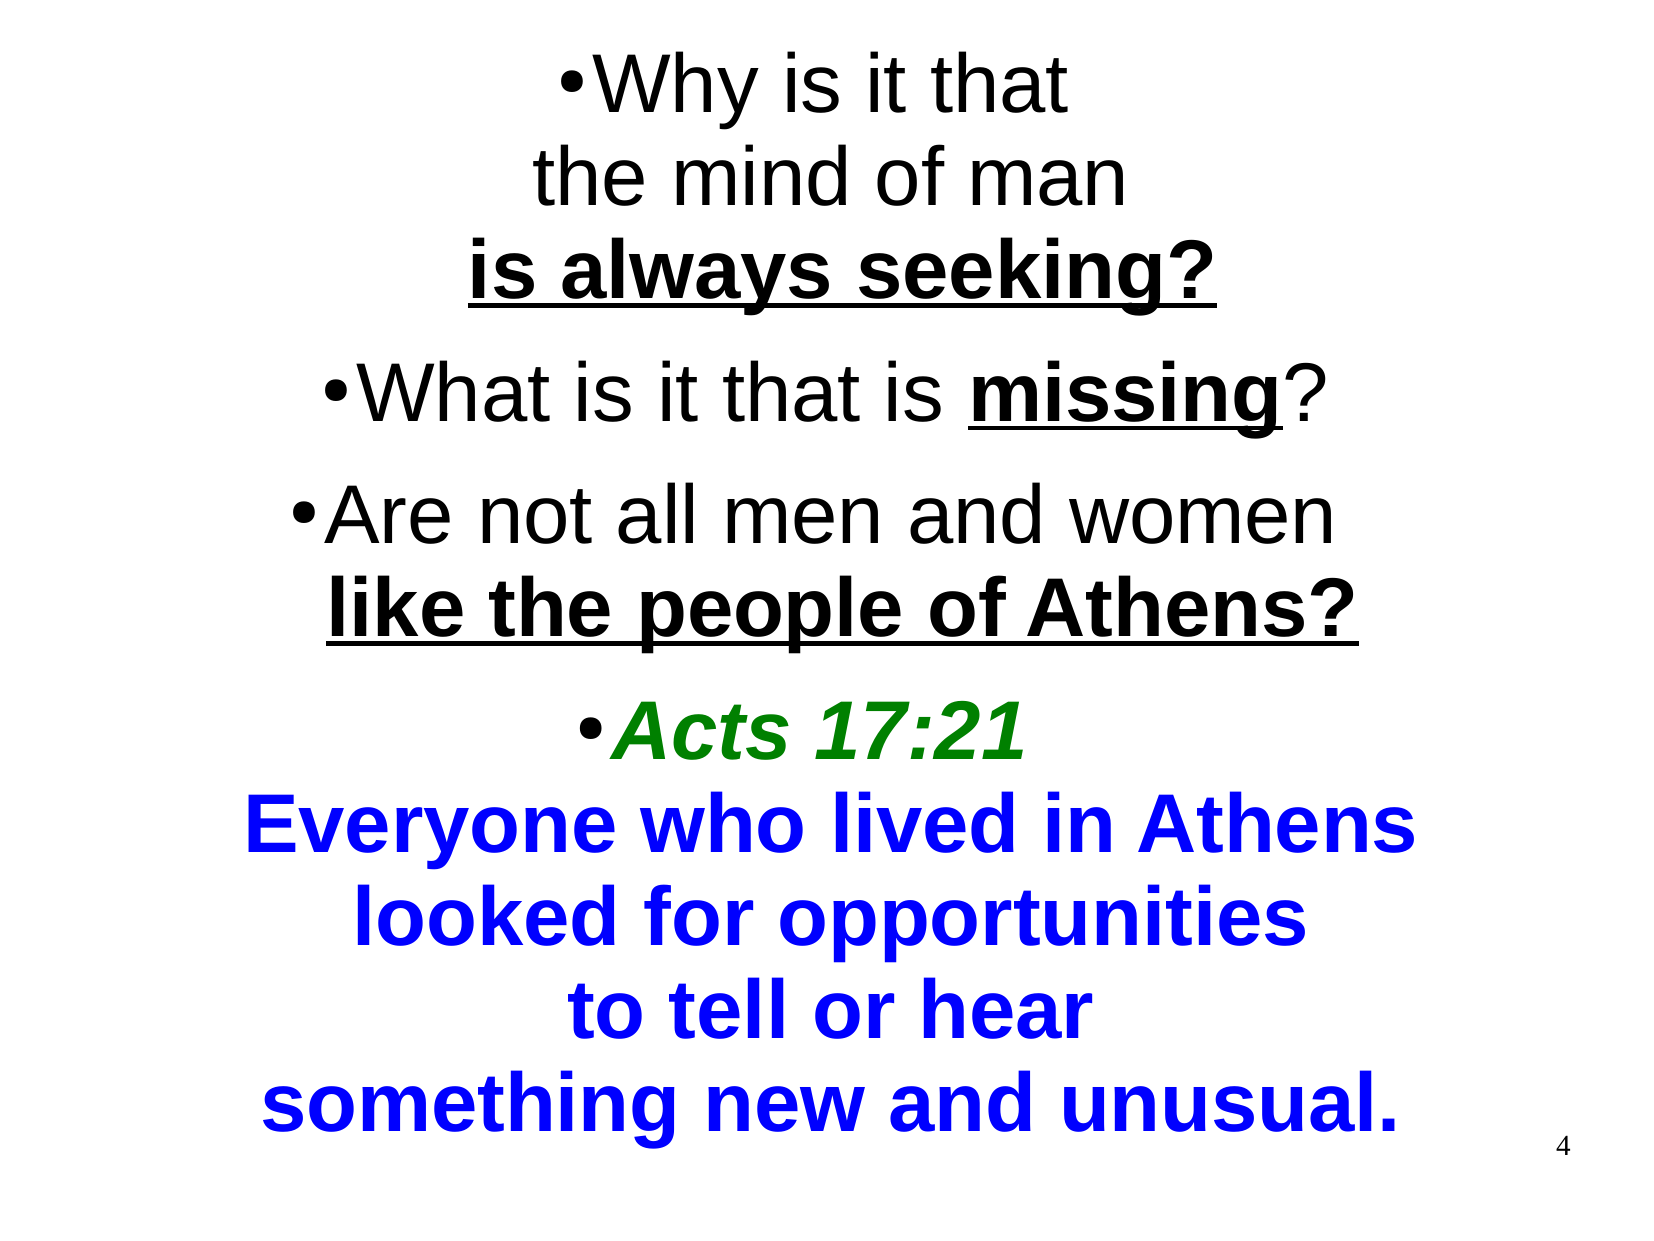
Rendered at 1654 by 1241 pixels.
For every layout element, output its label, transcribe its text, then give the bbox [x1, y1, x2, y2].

list Why is it that the mind of man is always seeking? What is it that is missing? Are not all men and women like the people of Athens? Acts 17:21 Everyone who lived in Athens looked for opportunities to tell or hear something new and unusual. [37, 37, 1613, 1201]
